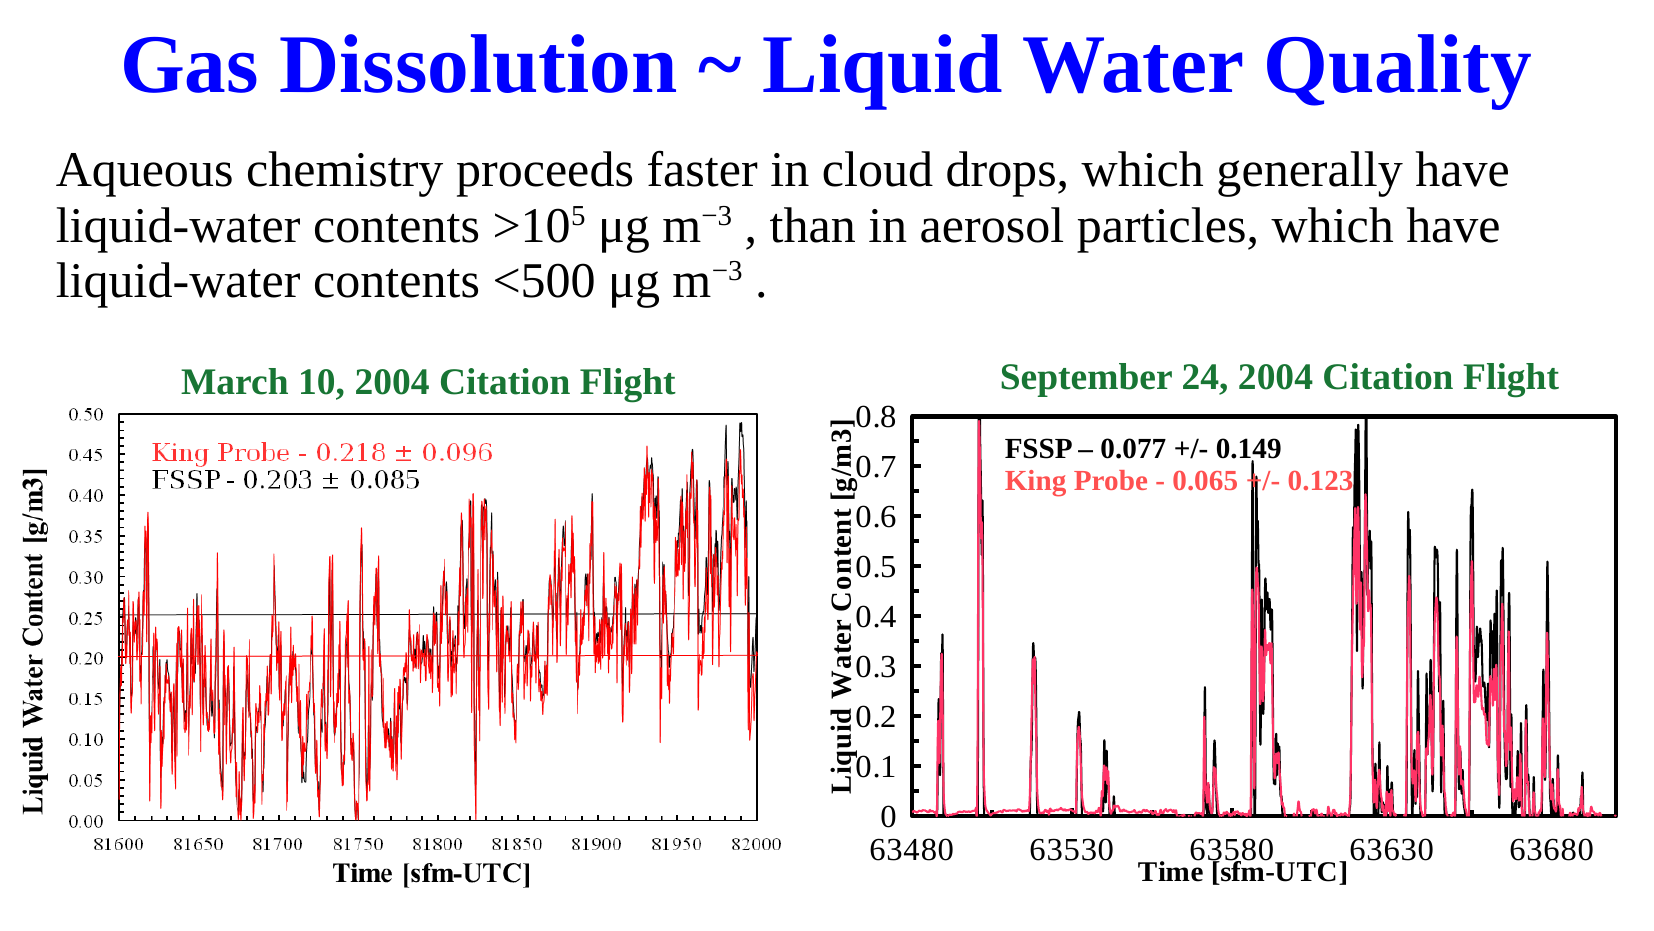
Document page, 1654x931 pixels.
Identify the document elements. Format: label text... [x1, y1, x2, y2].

picture [3, 393, 801, 889]
text_box September 24, 2004 Citation Flight [985, 348, 1608, 405]
text_box FSSP – 0.077 +/- 0.149 King Probe - 0.065 +/- 0.123 [990, 425, 1381, 508]
title Gas Dissolution ~ Liquid Water Quality [0, 0, 1654, 121]
text_box Aqueous chemistry proceeds faster in cloud drops, which generally have liquid-water contents >105 μg m−3 , than in aerosol particles, which have liquid-water contents <500 μg m−3 . [41, 134, 1561, 376]
text_box March 10, 2004 Citation Flight [128, 342, 698, 413]
chart [808, 397, 1619, 897]
